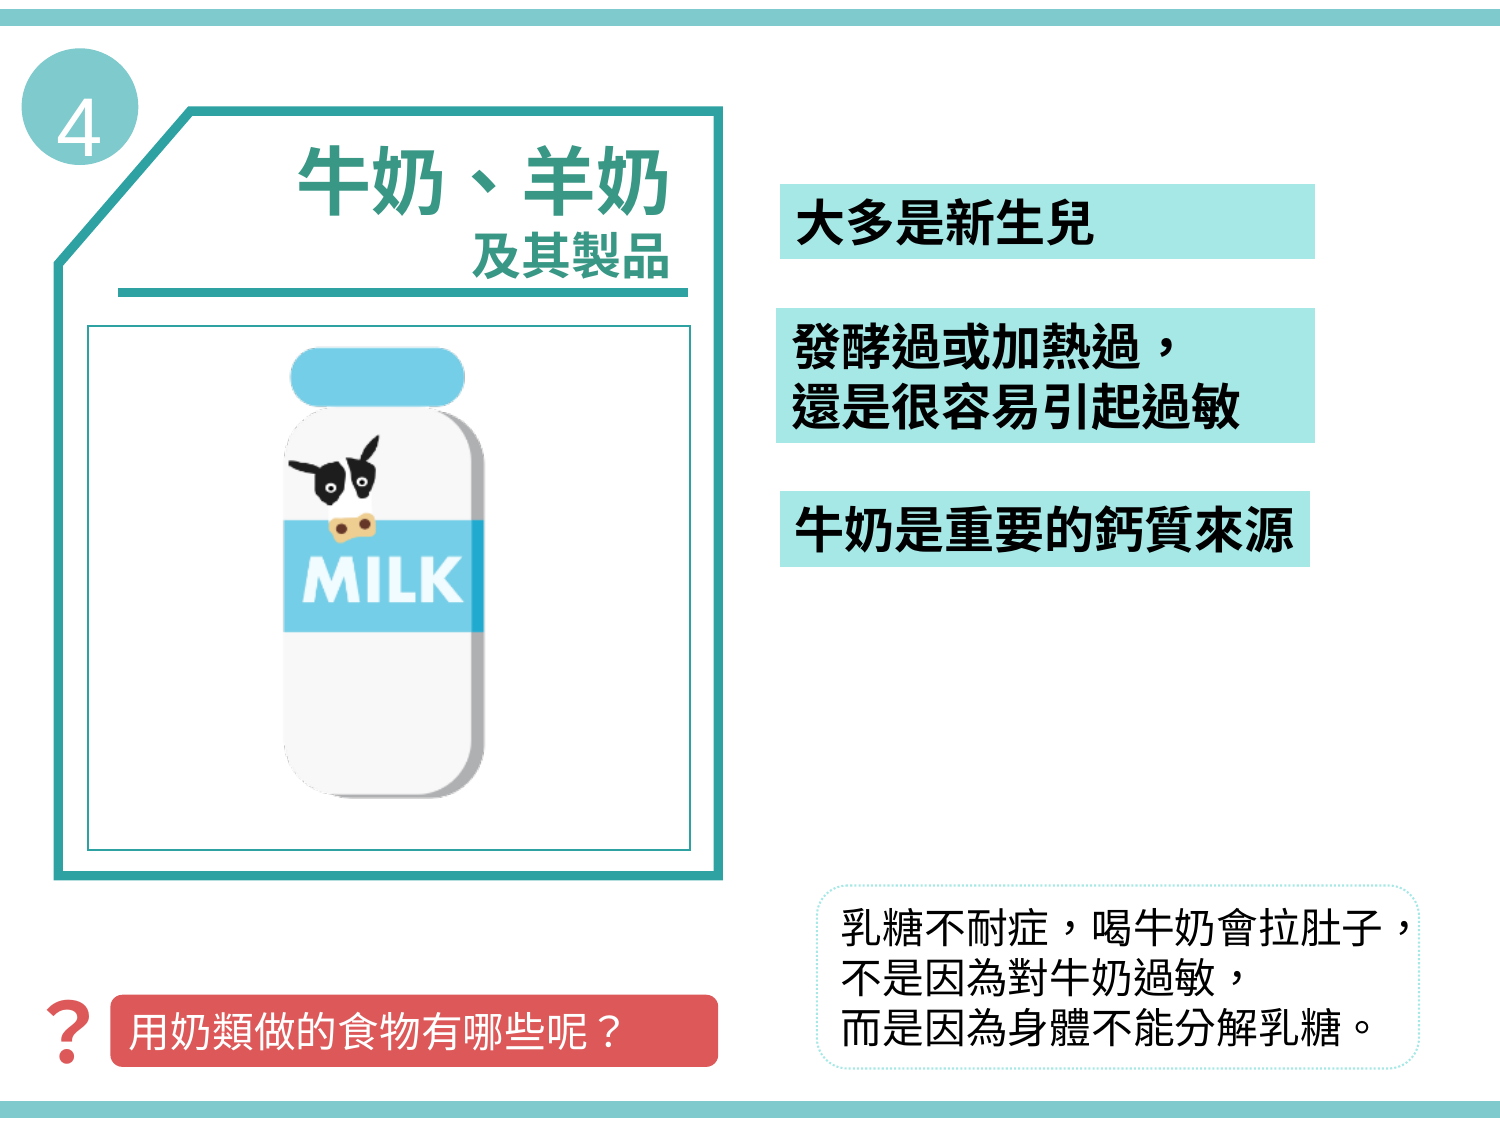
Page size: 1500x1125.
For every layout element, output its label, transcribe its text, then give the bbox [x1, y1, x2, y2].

picture [271, 332, 507, 814]
text_box 用奶類做的食物有哪些呢？ [118, 994, 719, 1067]
text_box 乳糖不耐症，喝牛奶會拉肚子，不是因為對牛奶過敏， 而是因為身體不能分解乳糖。 [816, 885, 1419, 1069]
text_box 4 [21, 48, 139, 165]
text_box ？ [11, 973, 118, 1090]
text_box [0, 9, 1500, 26]
text_box 大多是新生兒 [780, 184, 1315, 259]
text_box 牛奶、羊奶 及其製品 [281, 127, 687, 288]
text_box [0, 1101, 1500, 1118]
text_box 發酵過或加熱過， 還是很容易引起過敏 [776, 308, 1315, 443]
text_box 牛奶是重要的鈣質來源 [780, 491, 1310, 567]
